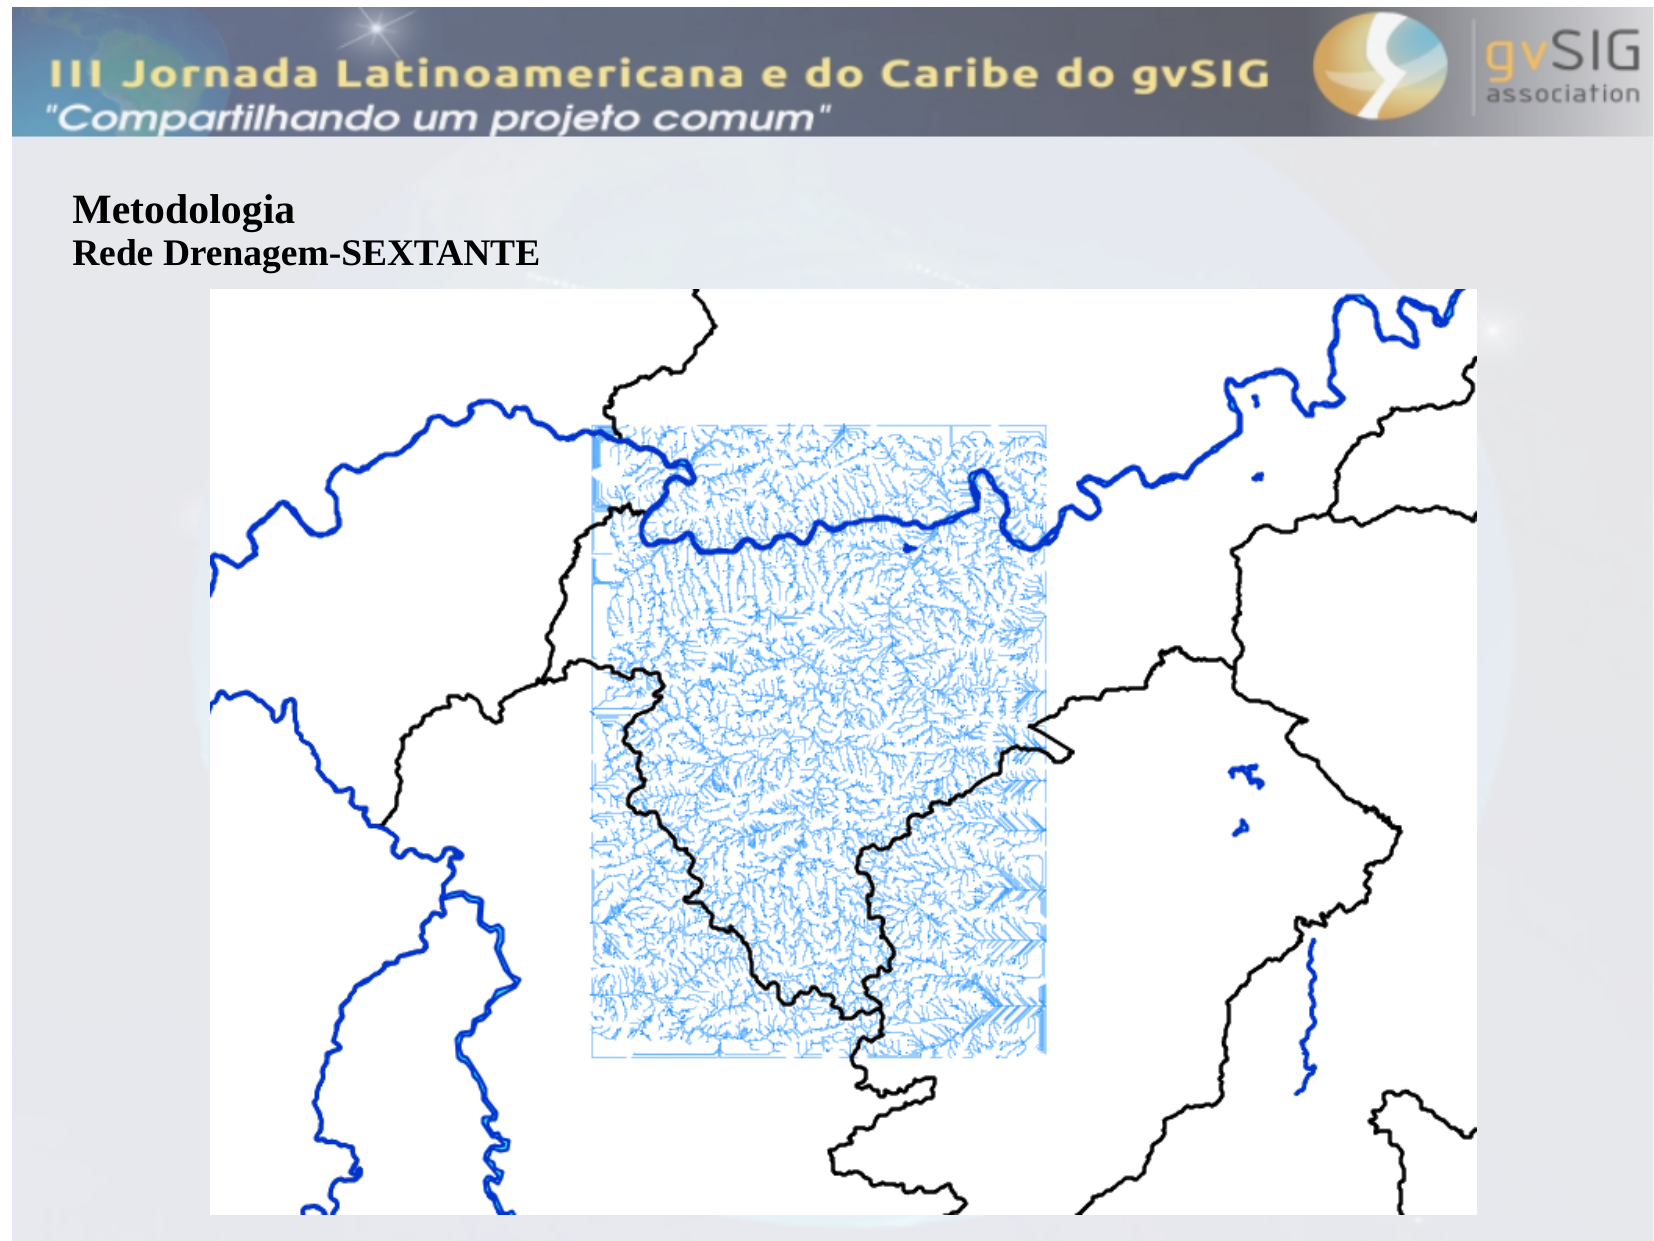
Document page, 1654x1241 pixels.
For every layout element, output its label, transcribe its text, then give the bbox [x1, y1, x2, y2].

picture [12, 7, 1654, 1241]
table_header Metodologia Rede Drenagem-SEXTANTE [57, 178, 650, 284]
